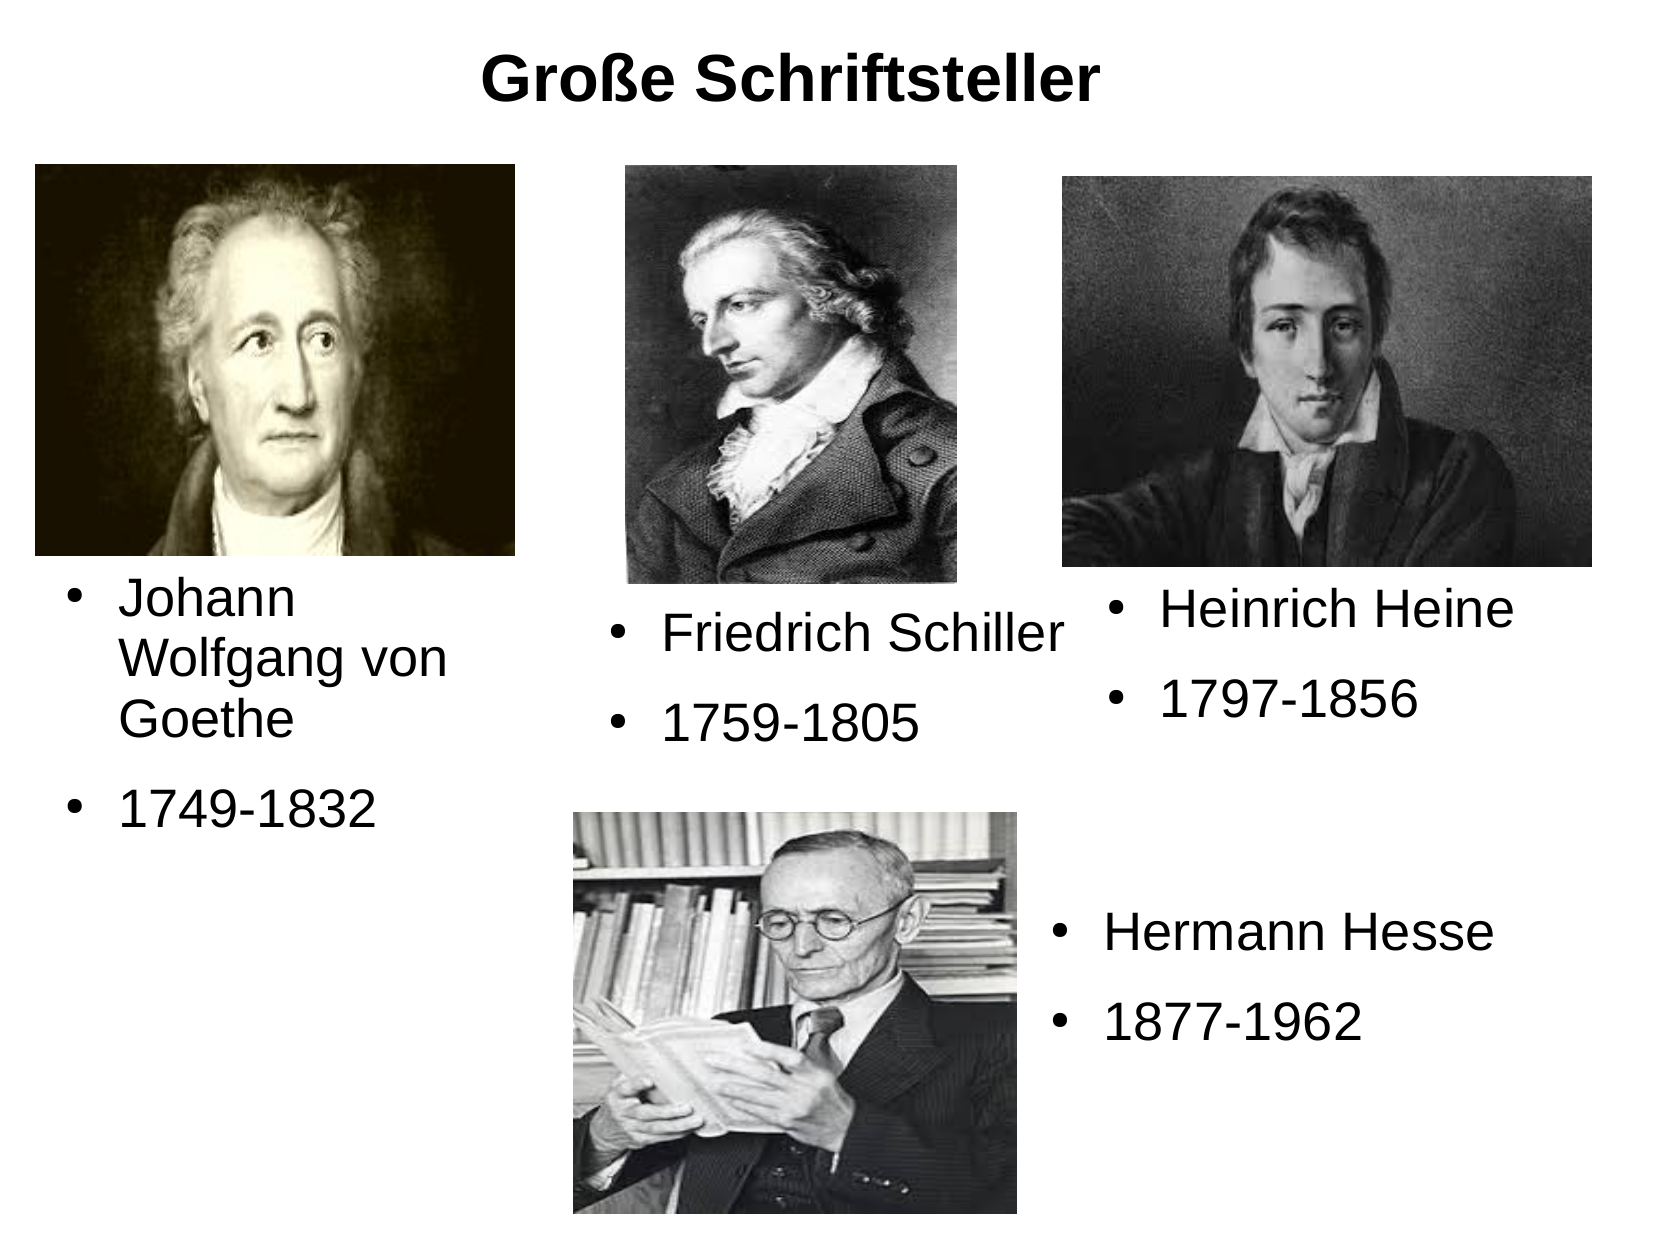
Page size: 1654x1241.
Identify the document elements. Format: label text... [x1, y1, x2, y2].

list Hermann Hesse 1877-1962 [1032, 901, 1583, 1193]
picture [625, 165, 957, 584]
title Große Schriftsteller [94, 13, 1489, 142]
picture [573, 812, 1017, 1215]
picture [35, 164, 515, 556]
list Heinrich Heine 1797-1856 [1088, 578, 1560, 759]
picture [1062, 176, 1592, 567]
list Johann Wolfgang von Goethe 1749-1832 [47, 566, 508, 839]
list Friedrich Schiller 1759-1805 [590, 602, 1070, 795]
